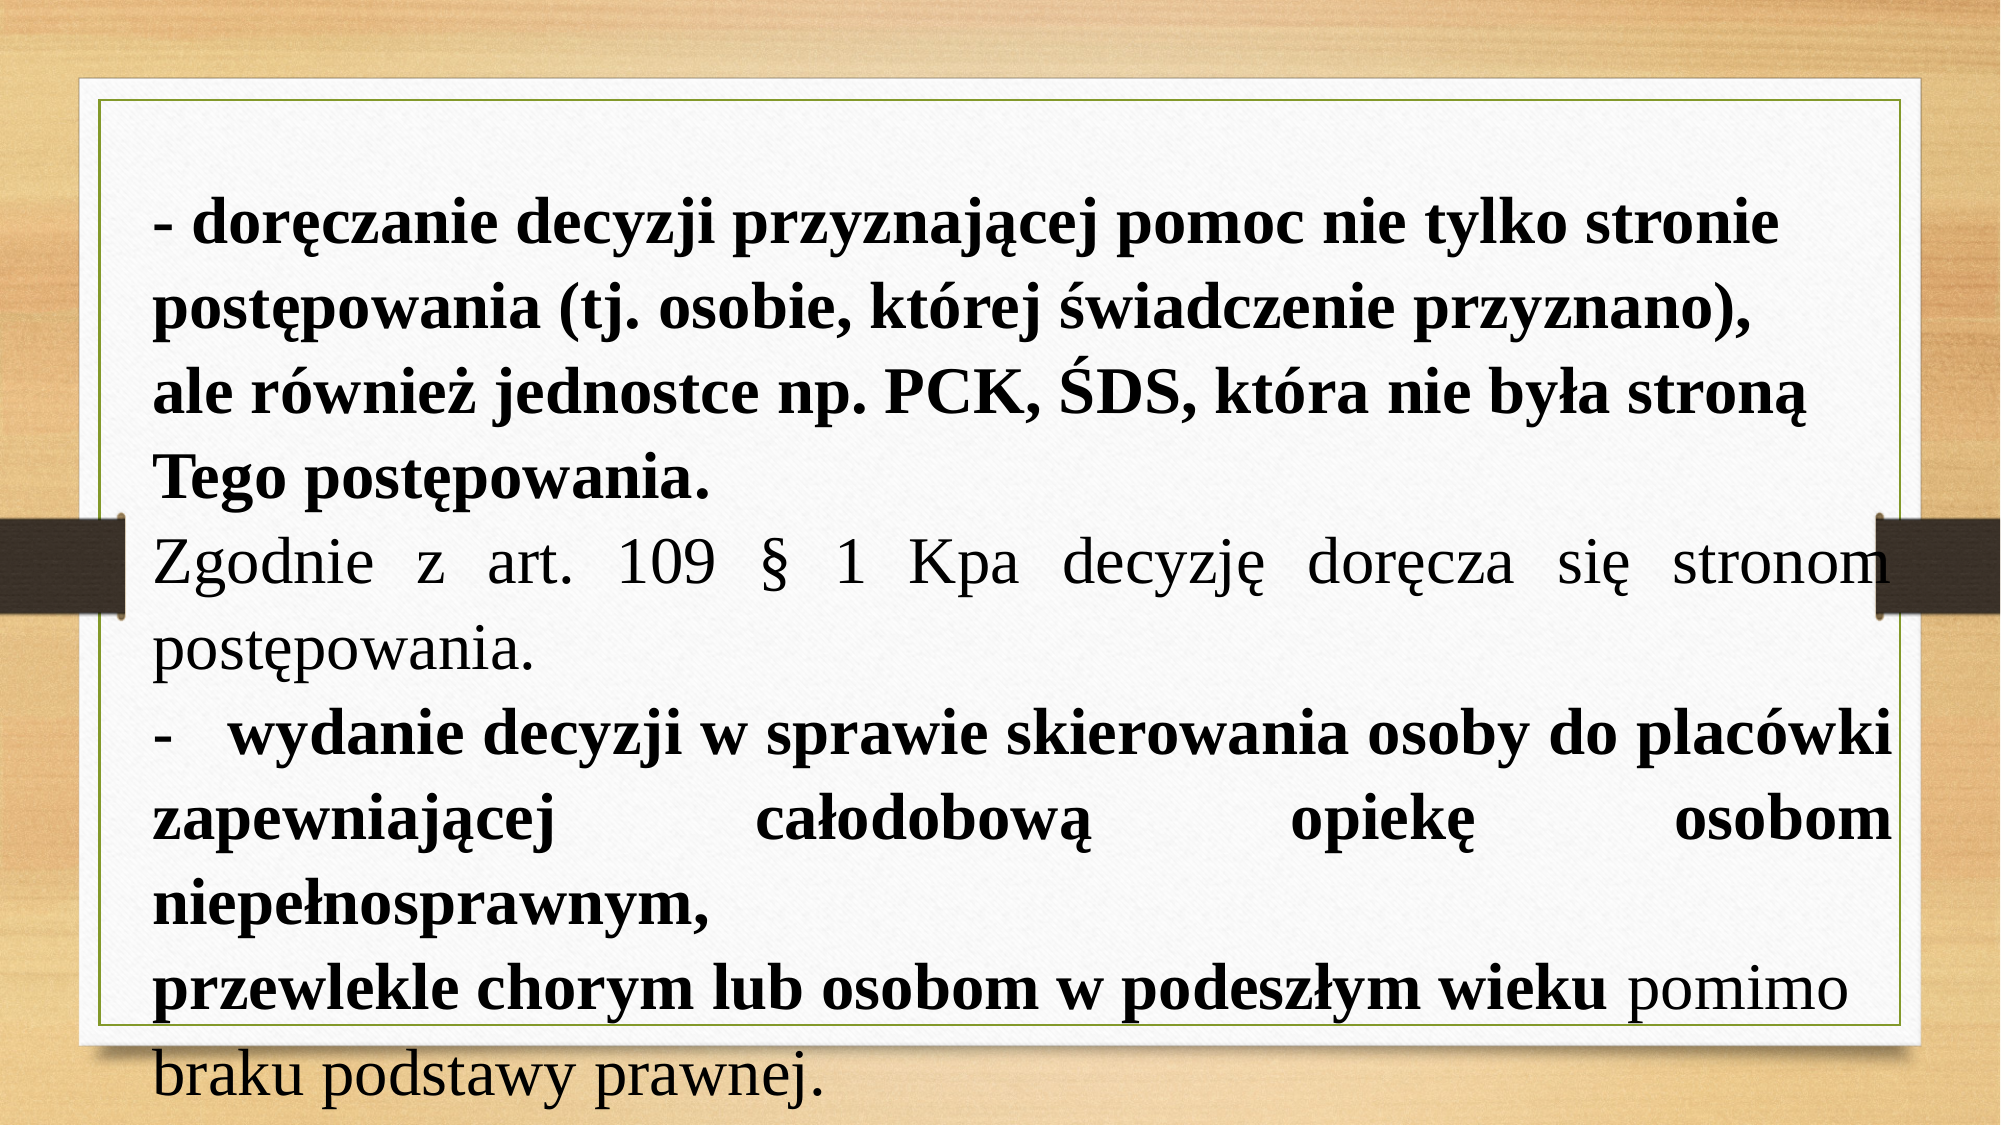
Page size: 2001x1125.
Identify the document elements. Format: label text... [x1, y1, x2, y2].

text_box - doręczanie decyzji przyznającej pomoc nie tylko stronie postępowania (tj. osobie, której świadczenie przyznano), ale również jednostce np. PCK, ŚDS, która nie była stroną Tego postępowania. Zgodnie z art. 109 § 1 Kpa decyzję doręcza się stronom postępowania. wydanie decyzji w sprawie skierowania osoby do placówki zapewniającej całodobową opiekę osobom niepełnosprawnym, przewlekle chorym lub osobom w podeszłym wieku pomimo braku podstawy prawnej. [137, 165, 1910, 1047]
